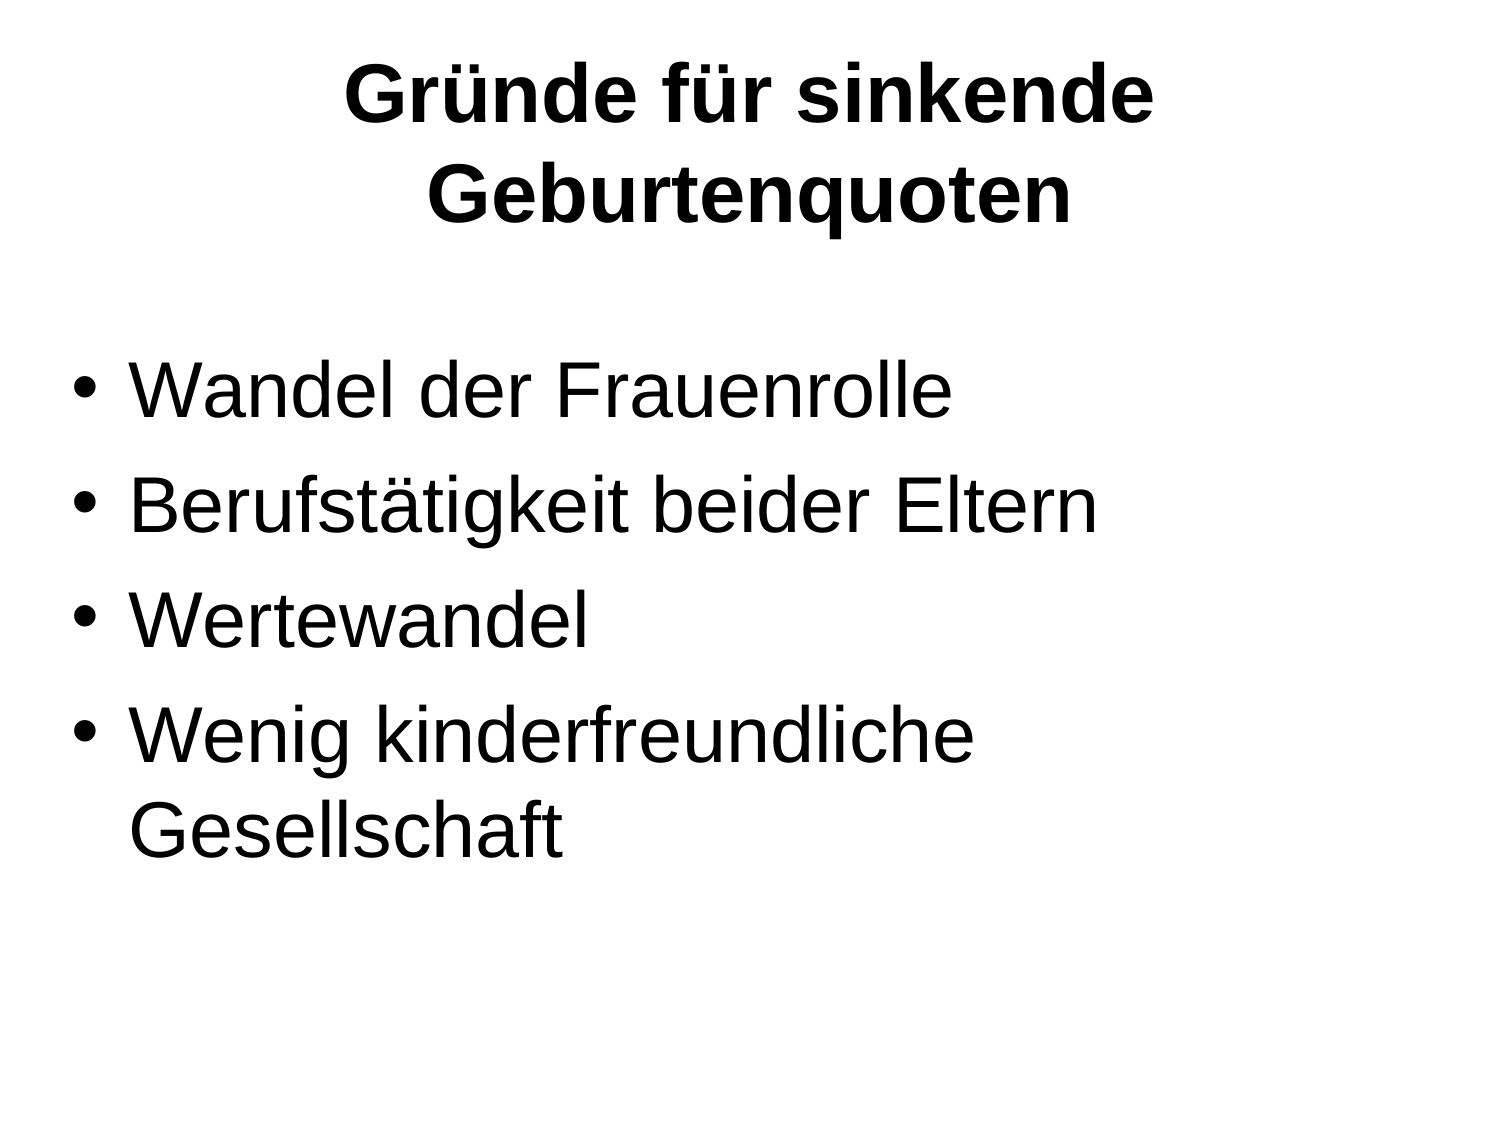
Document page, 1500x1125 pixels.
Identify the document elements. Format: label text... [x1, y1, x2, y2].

list Wandel der Frauenrolle Berufstätigkeit beider Eltern Wertewandel Wenig kinderfreundliche Gesellschaft [57, 330, 1418, 938]
title Gründe für sinkende Geburtenquoten [75, 45, 1426, 233]
